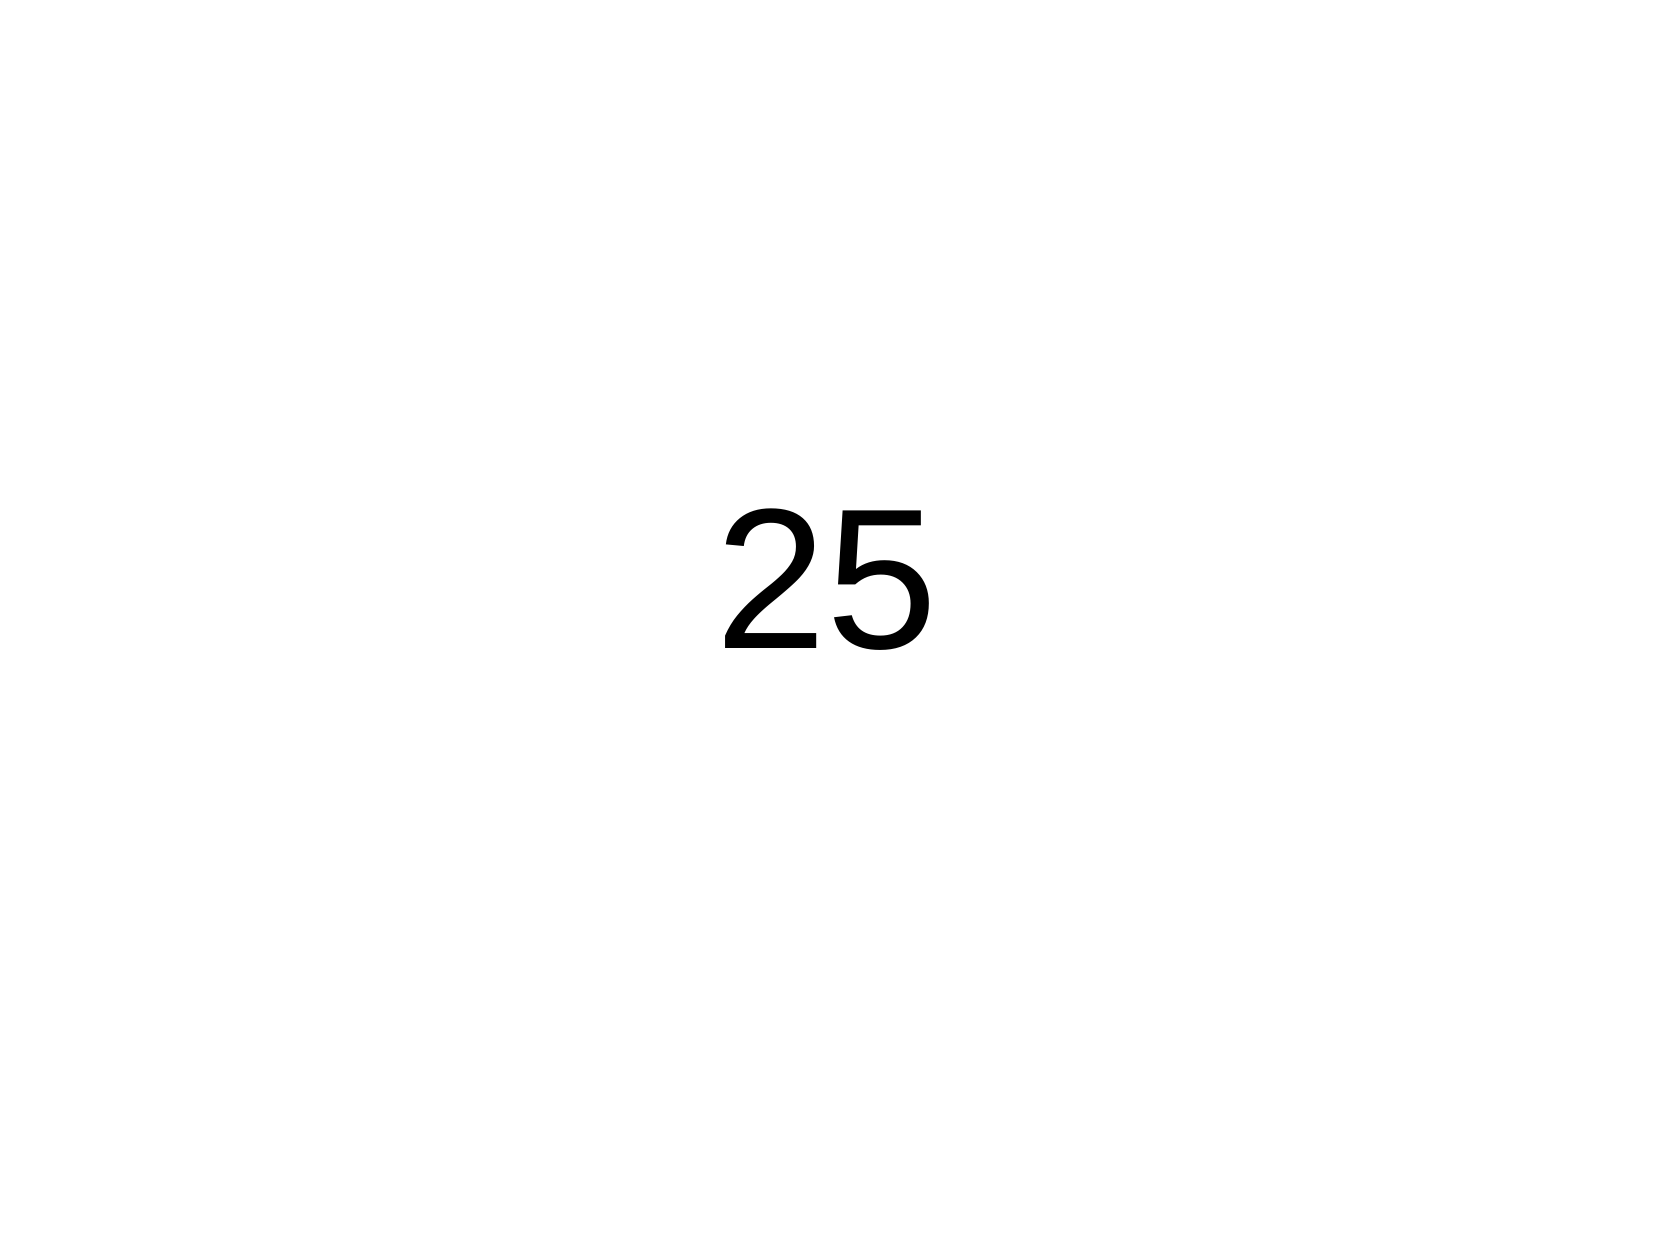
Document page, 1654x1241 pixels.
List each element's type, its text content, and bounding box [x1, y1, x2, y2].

subtitle 25 [82, 49, 1571, 1109]
